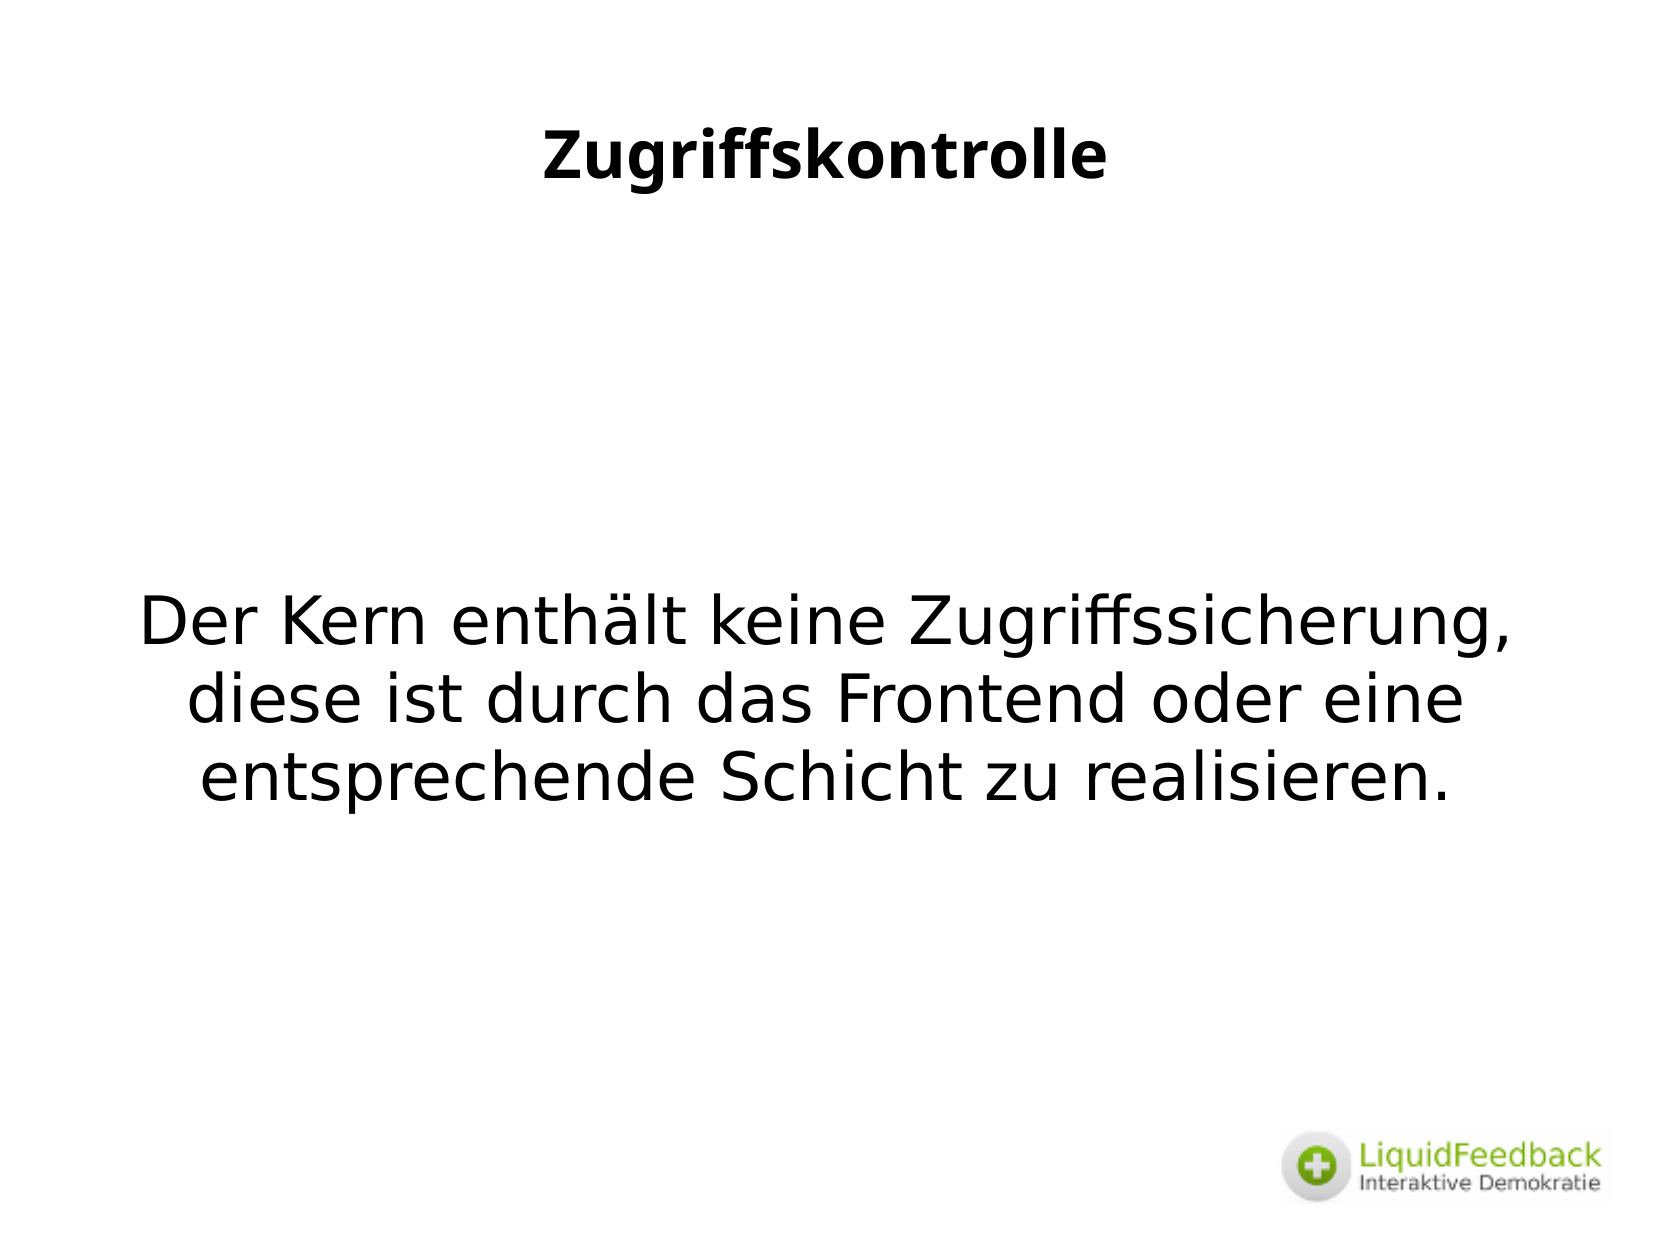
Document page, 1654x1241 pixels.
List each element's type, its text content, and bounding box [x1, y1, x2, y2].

picture [1276, 1127, 1613, 1205]
title Zugriffskontrolle [82, 49, 1571, 257]
subtitle Der Kern enthält keine Zugriffssicherung, diese ist durch das Frontend oder eine entsprechende Schicht zu realisieren. [82, 290, 1571, 1109]
